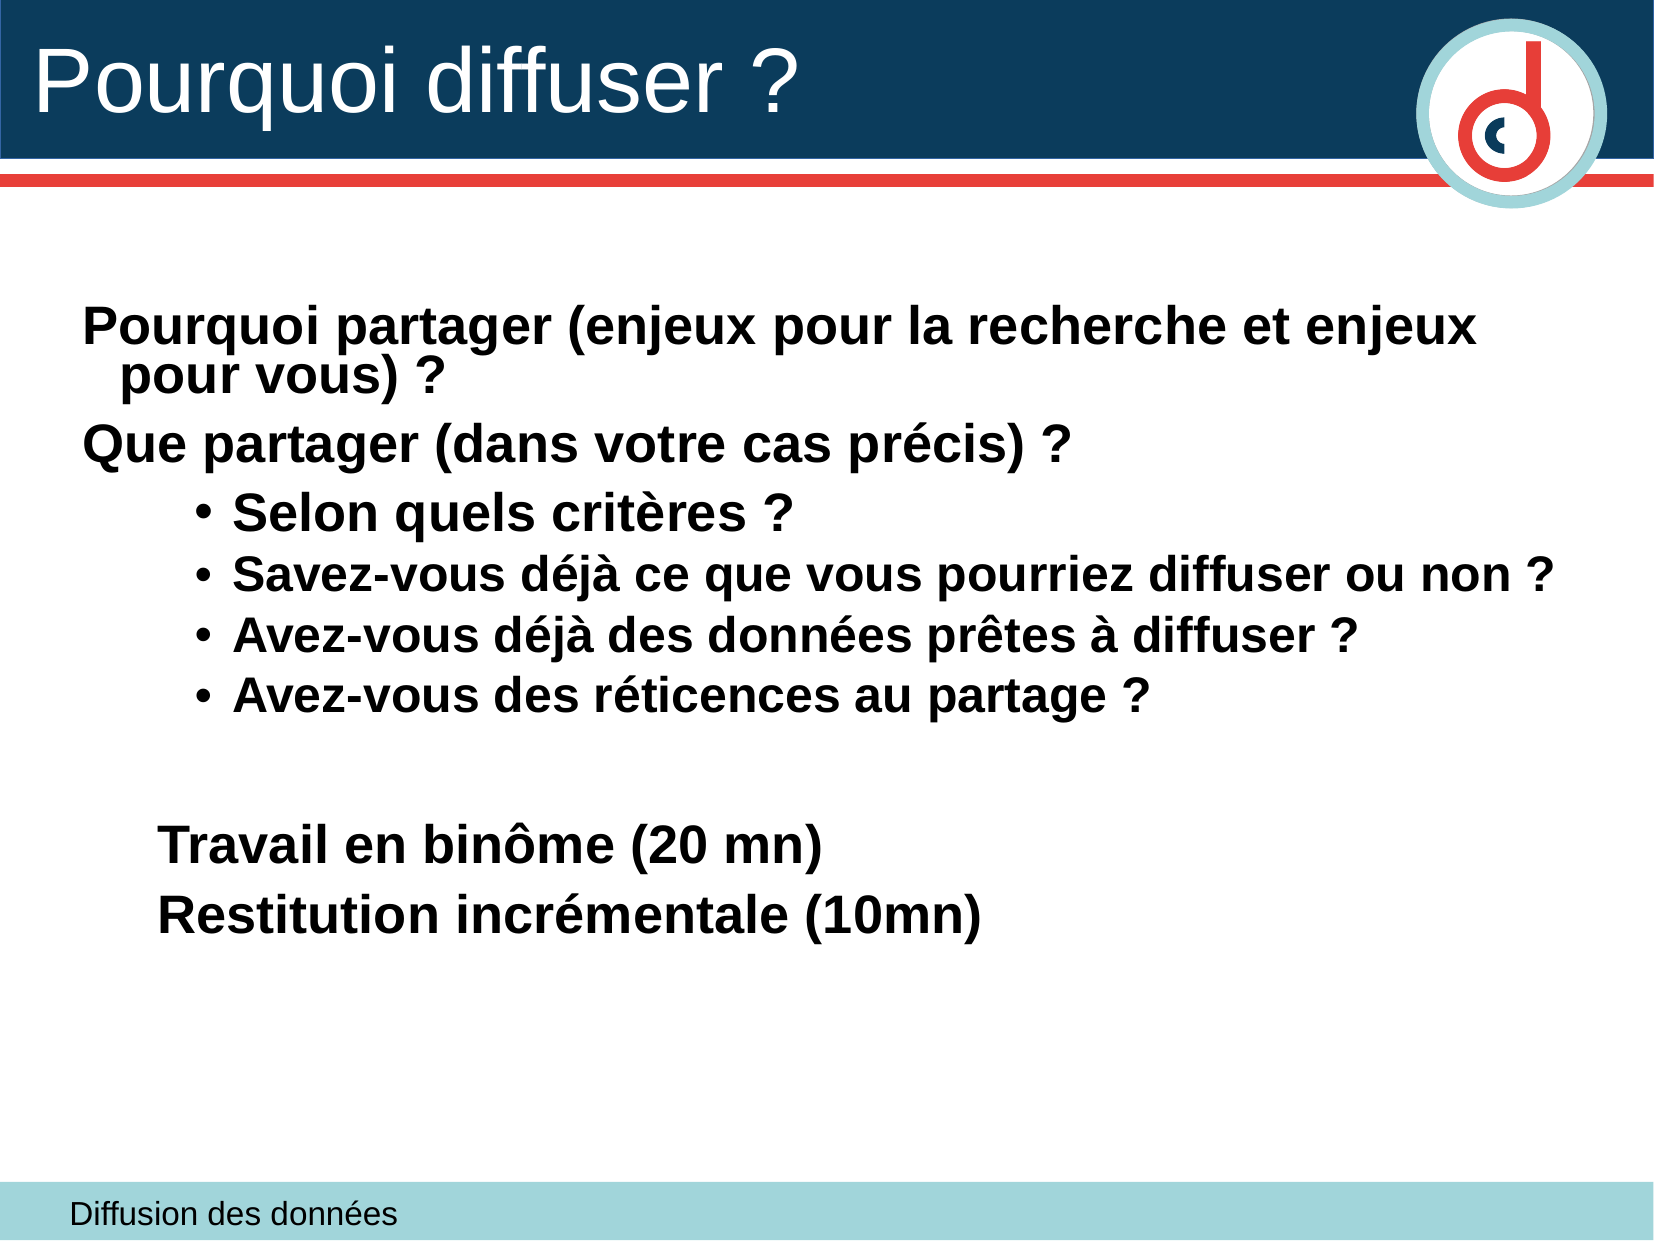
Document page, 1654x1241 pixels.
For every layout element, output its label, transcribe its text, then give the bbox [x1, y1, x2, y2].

title Pourquoi diffuser ? [17, 11, 1412, 159]
text_box Diffusion des données [54, 1188, 414, 1241]
text_box Pourquoi partager (enjeux pour la recherche et enjeux pour vous) ? Que partager (dans votre cas précis) ? Selon quels critères ? Savez-vous déjà ce que vous pourriez diffuser ou non ? Avez-vous déjà des données prêtes à diffuser ? Avez-vous des réticences au partage ? Travail en binôme (20 mn) Restitution incrémentale (10mn) [29, 217, 1625, 1152]
